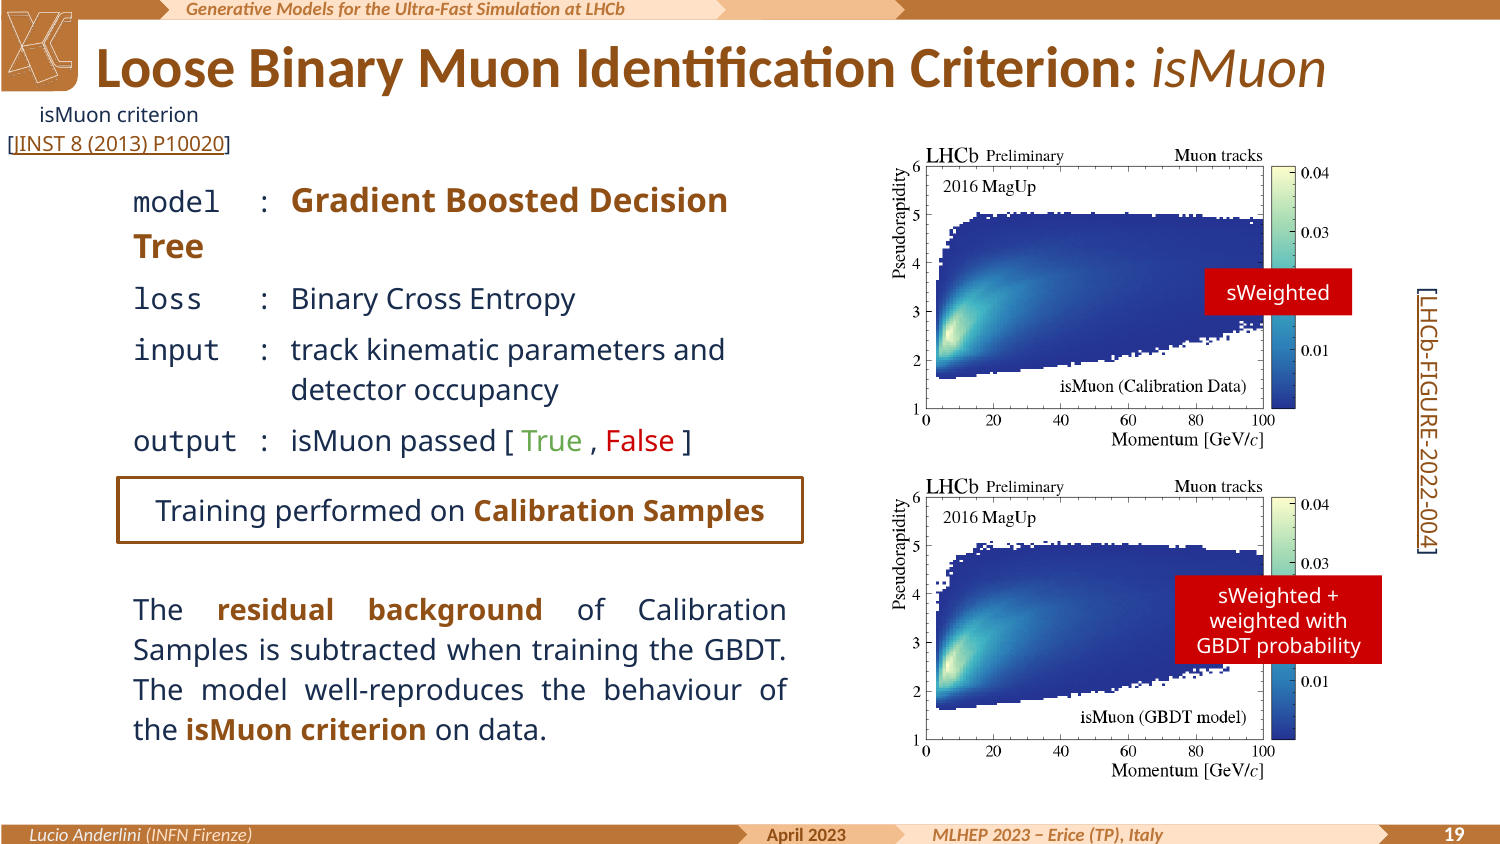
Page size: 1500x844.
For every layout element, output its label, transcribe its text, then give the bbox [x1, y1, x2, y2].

text_box sWeighted + weighted with GBDT probability [1175, 575, 1382, 664]
title Loose Binary Muon Identification Criterion: isMuon [81, 14, 1480, 109]
text_box model : Gradient Boosted Decision Tree loss : Binary Cross Entropy input : track kinematic parameters and detector occupancy output : isMuon passed [ True , False ] [118, 181, 803, 450]
text_box sWeighted [1204, 268, 1353, 316]
slide_number <number> [1389, 801, 1480, 844]
text_box isMuon criterion [JINST 8 (2013) P10020] [0, 88, 253, 169]
text_box Training performed on Calibration Samples [118, 477, 803, 543]
text_box [LHCb-FIGURE-2022-004] [1398, 268, 1458, 576]
text_box The residual background of Calibration Samples is subtracted when training the GBDT. The model well-reproduces the behaviour of the isMuon criterion on data. [118, 570, 803, 762]
picture [880, 466, 1341, 792]
picture [880, 135, 1341, 461]
